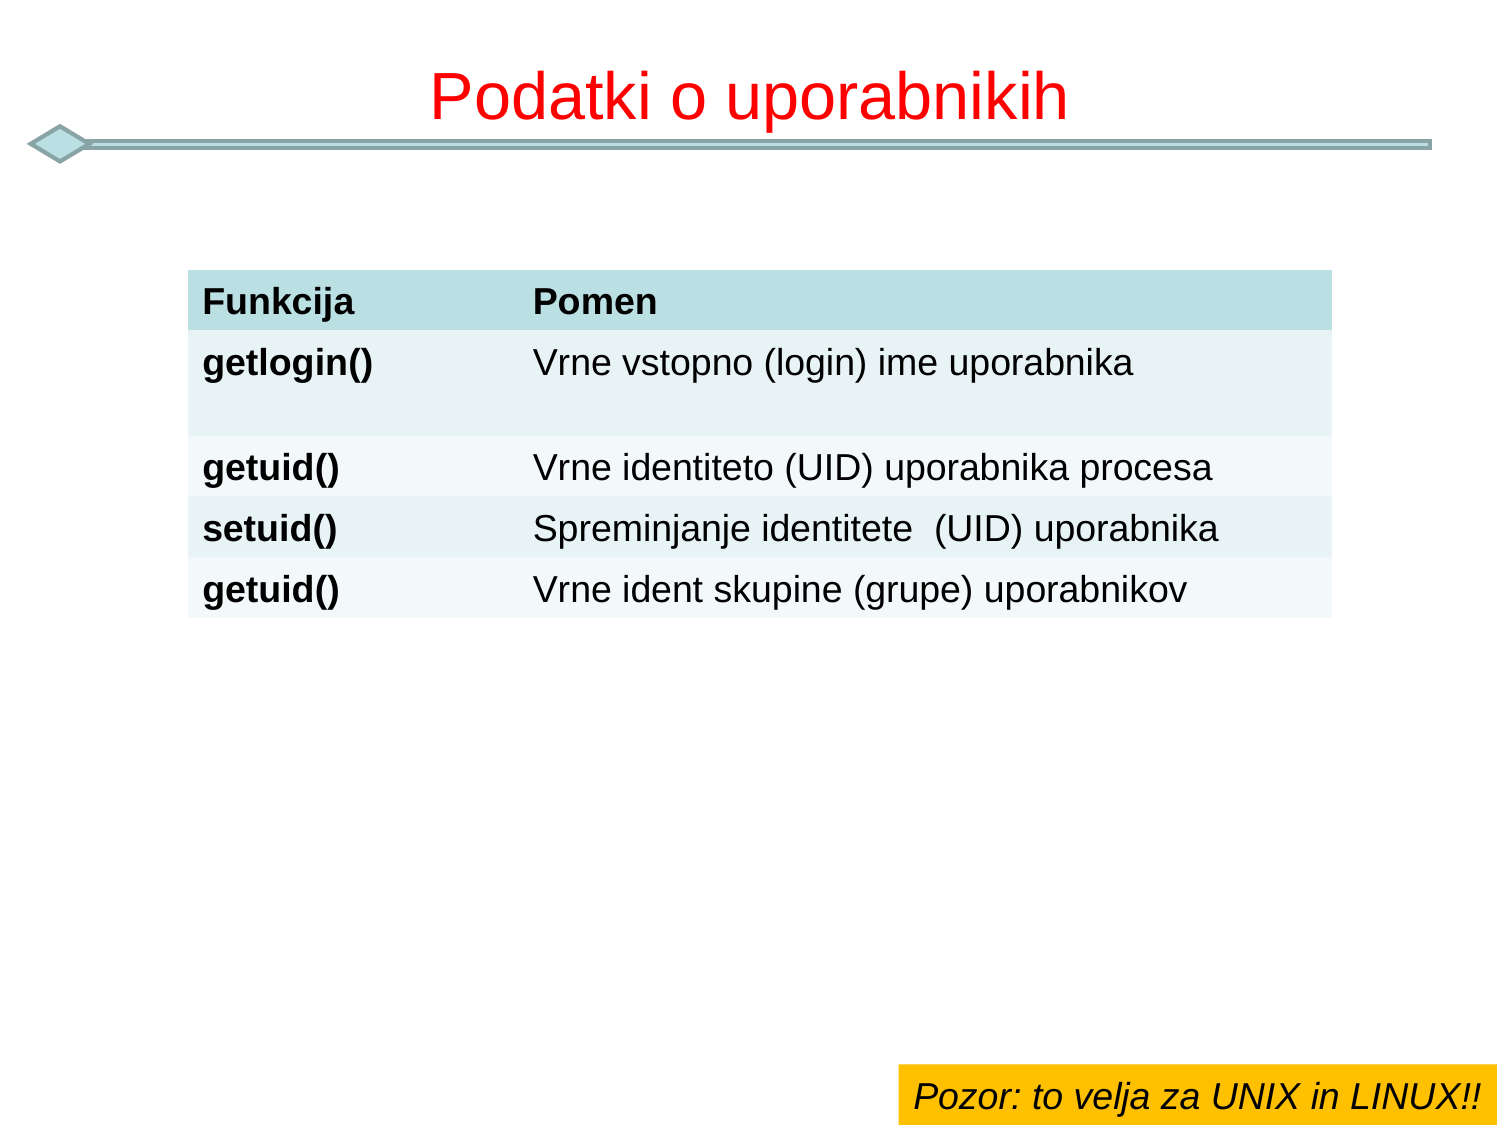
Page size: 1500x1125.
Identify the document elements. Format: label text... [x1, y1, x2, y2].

table_cell Vrne vstopno (login) ime uporabnika [518, 330, 1332, 436]
table_cell setuid() [188, 496, 518, 557]
table_cell Vrne ident skupine (grupe) uporabnikov [518, 557, 1332, 618]
table_cell getuid() [188, 436, 518, 496]
table_cell getuid() [188, 557, 518, 618]
title Podatki o uporabnikih [75, 45, 1426, 141]
table_cell Vrne identiteto (UID) uporabnika procesa [518, 436, 1332, 496]
text_box Pozor: to velja za UNIX in LINUX!! [898, 1064, 1497, 1125]
table_cell Spreminjanje identitete (UID) uporabnika [518, 496, 1332, 557]
table_cell getlogin() [188, 330, 518, 436]
table_header Pomen [518, 270, 1332, 330]
table_header Funkcija [188, 270, 518, 330]
